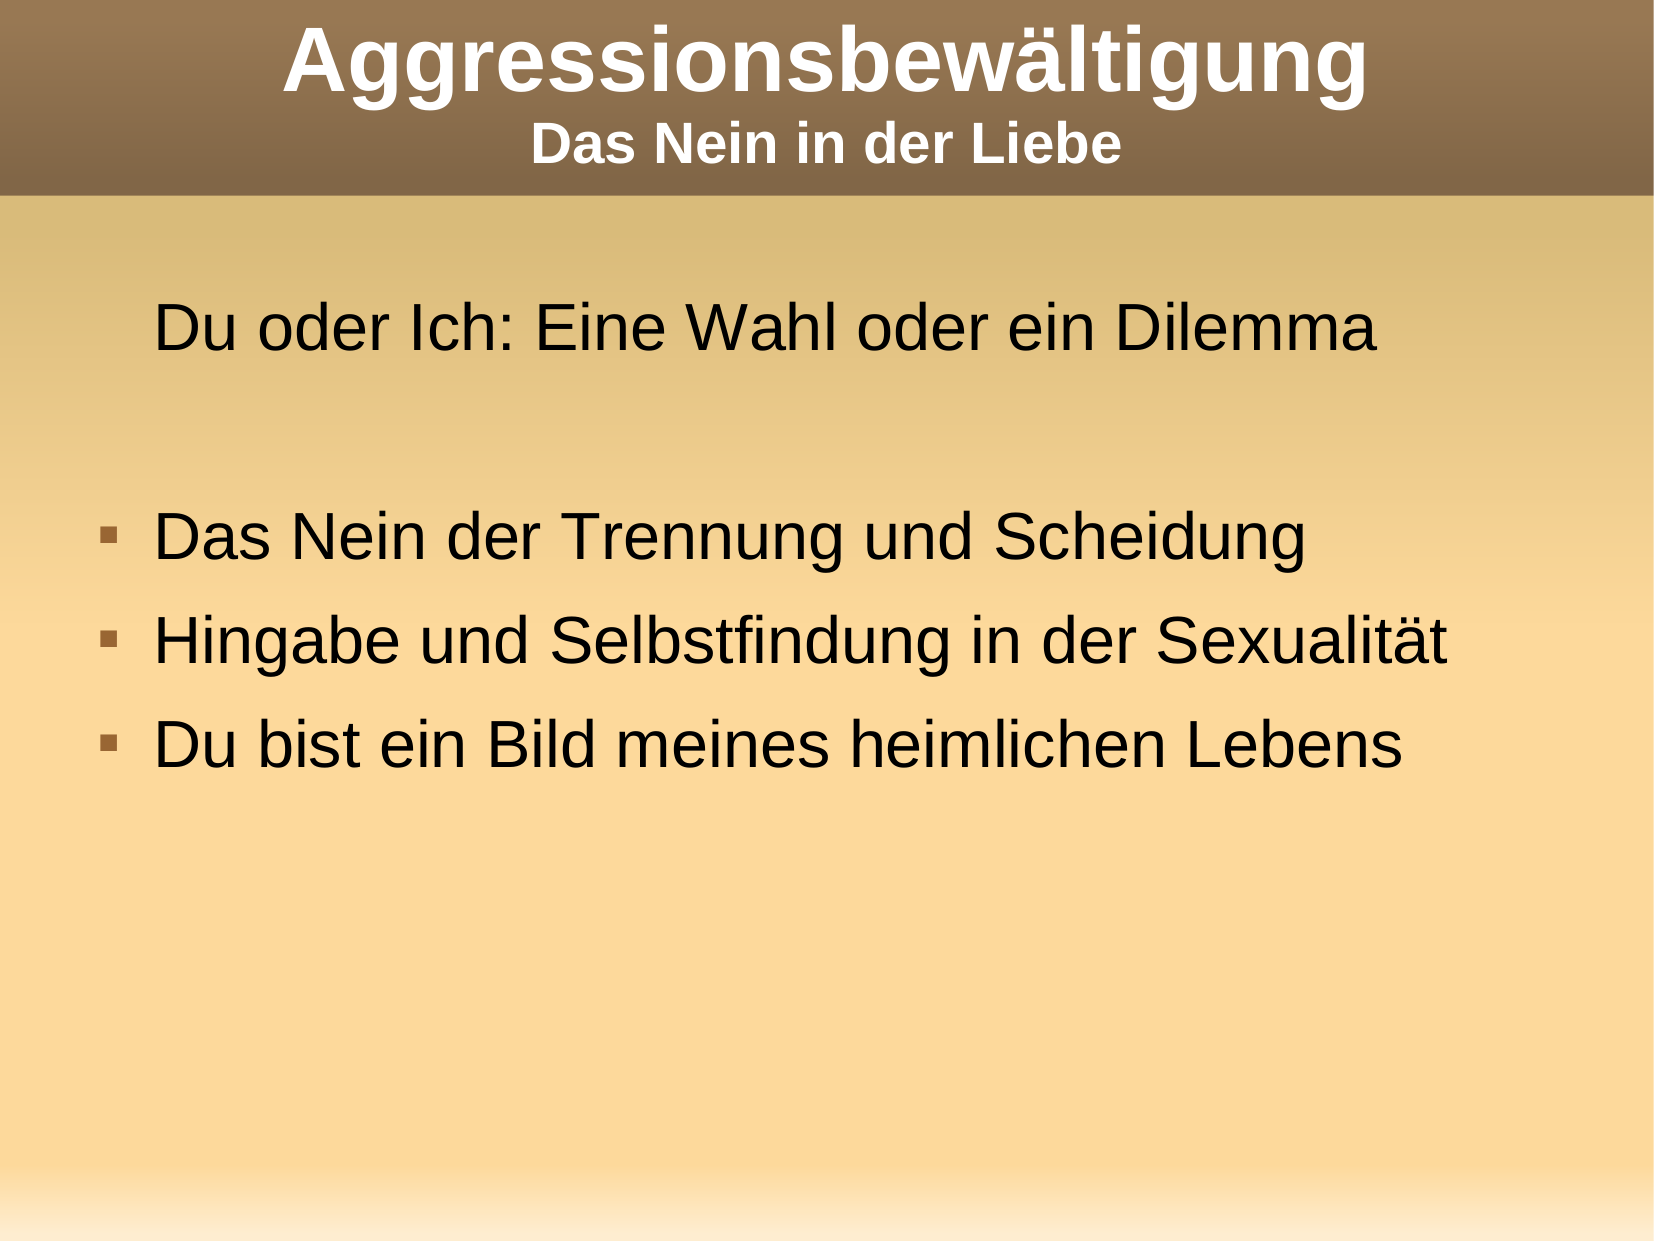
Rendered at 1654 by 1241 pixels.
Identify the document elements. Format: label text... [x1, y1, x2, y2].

picture [0, 0, 1654, 1241]
title Aggressionsbewältigung Das Nein in der Liebe [82, 0, 1571, 185]
list Du oder Ich: Eine Wahl oder ein Dilemma Das Nein der Trennung und Scheidung Hingabe und Selbstfindung in der Sexualität Du bist ein Bild meines heimlichen Lebens [82, 290, 1571, 1109]
